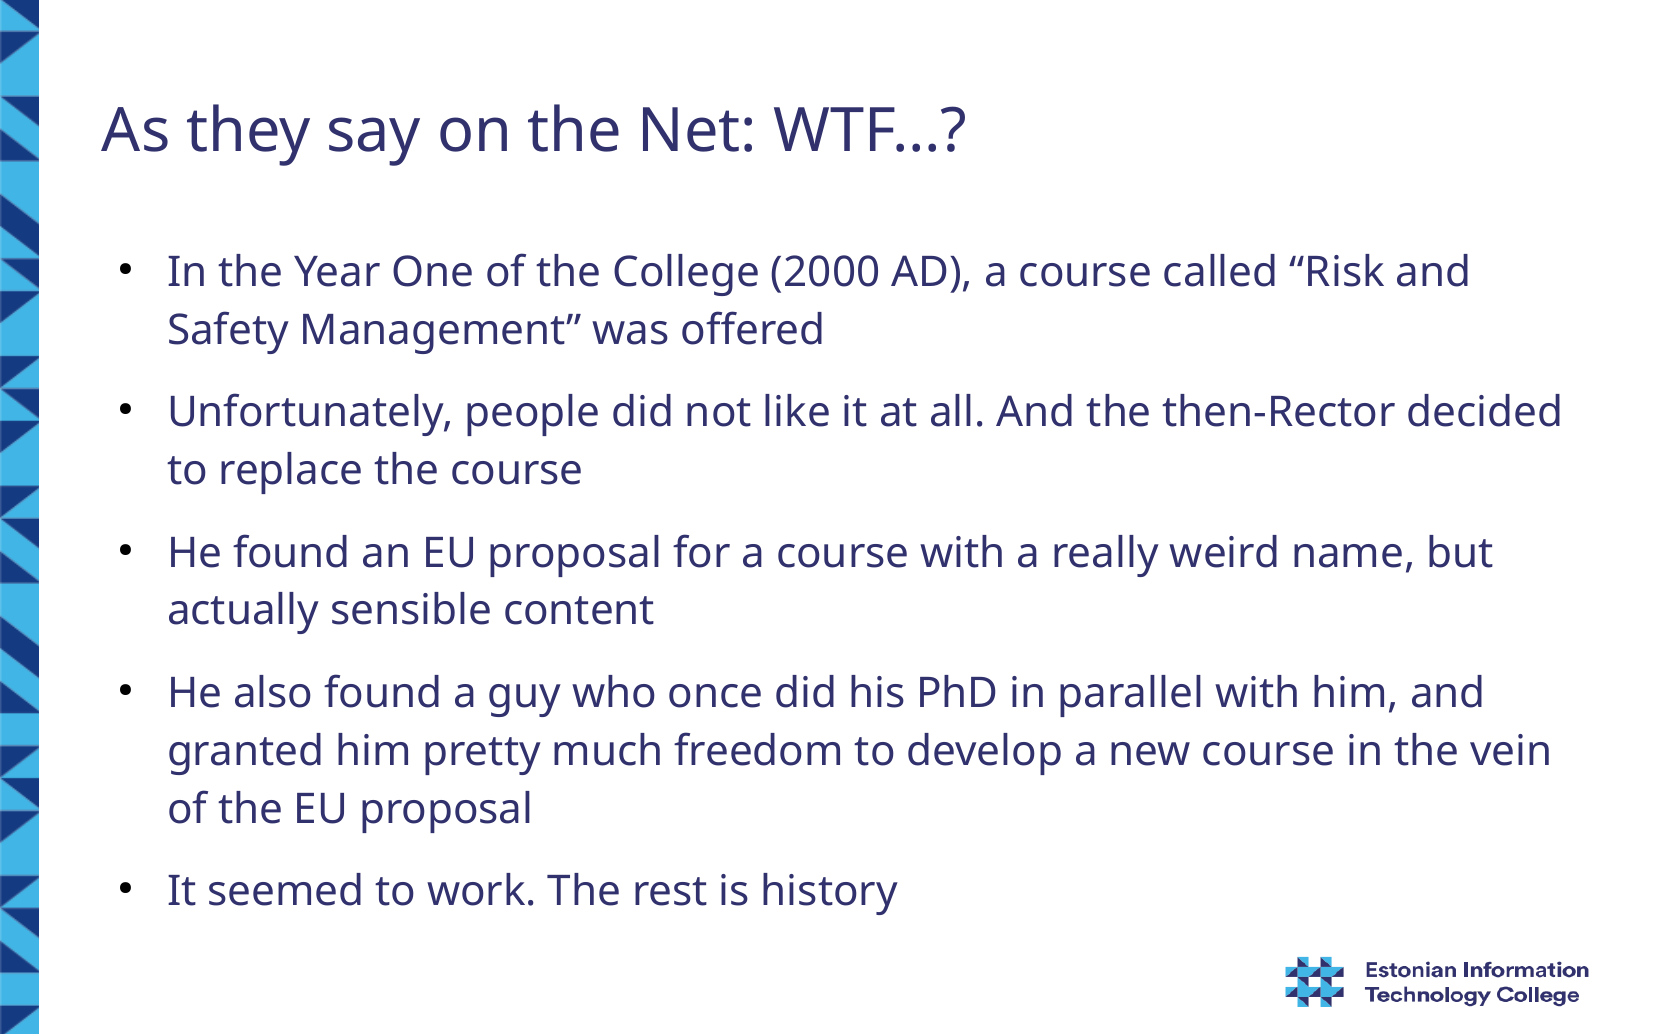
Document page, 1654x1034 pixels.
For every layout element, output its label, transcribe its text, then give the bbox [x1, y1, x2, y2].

list In the Year One of the College (2000 AD), a course called “Risk and Safety Management” was offered Unfortunately, people did not like it at all. And the then-Rector decided to replace the course He found an EU proposal for a course with a really weird name, but actually sensible content He also found a guy who once did his PhD in parallel with him, and granted him pretty much freedom to develop a new course in the vein of the EU proposal It seemed to work. The rest is history [101, 241, 1591, 924]
title As they say on the Net: WTF…? [101, 41, 1224, 214]
